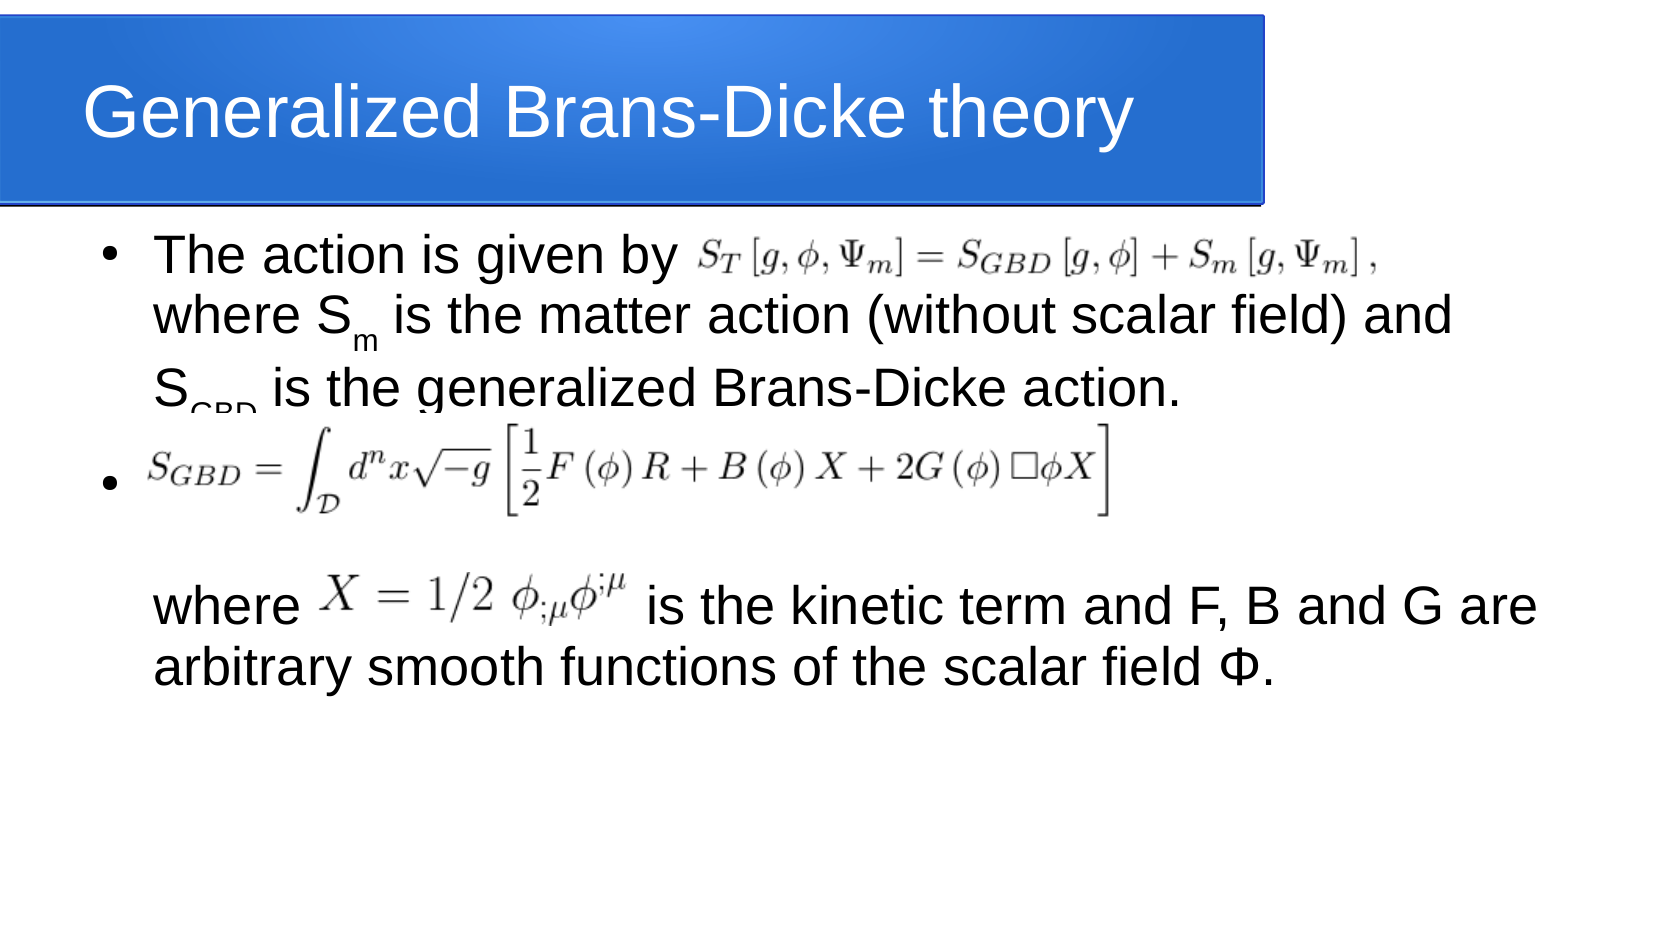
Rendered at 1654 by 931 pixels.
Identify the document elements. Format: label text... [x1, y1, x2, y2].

title Generalized Brans-Dicke theory [82, 35, 1235, 189]
list The action is given by where Sm is the matter action (without scalar field) and SGBD is the generalized Brans-Dicke action. where is the kinetic term and F, B and G are arbitrary smooth functions of the scalar field Φ. [82, 224, 1571, 764]
picture [318, 572, 627, 626]
picture [692, 224, 1382, 286]
picture [129, 413, 1118, 523]
